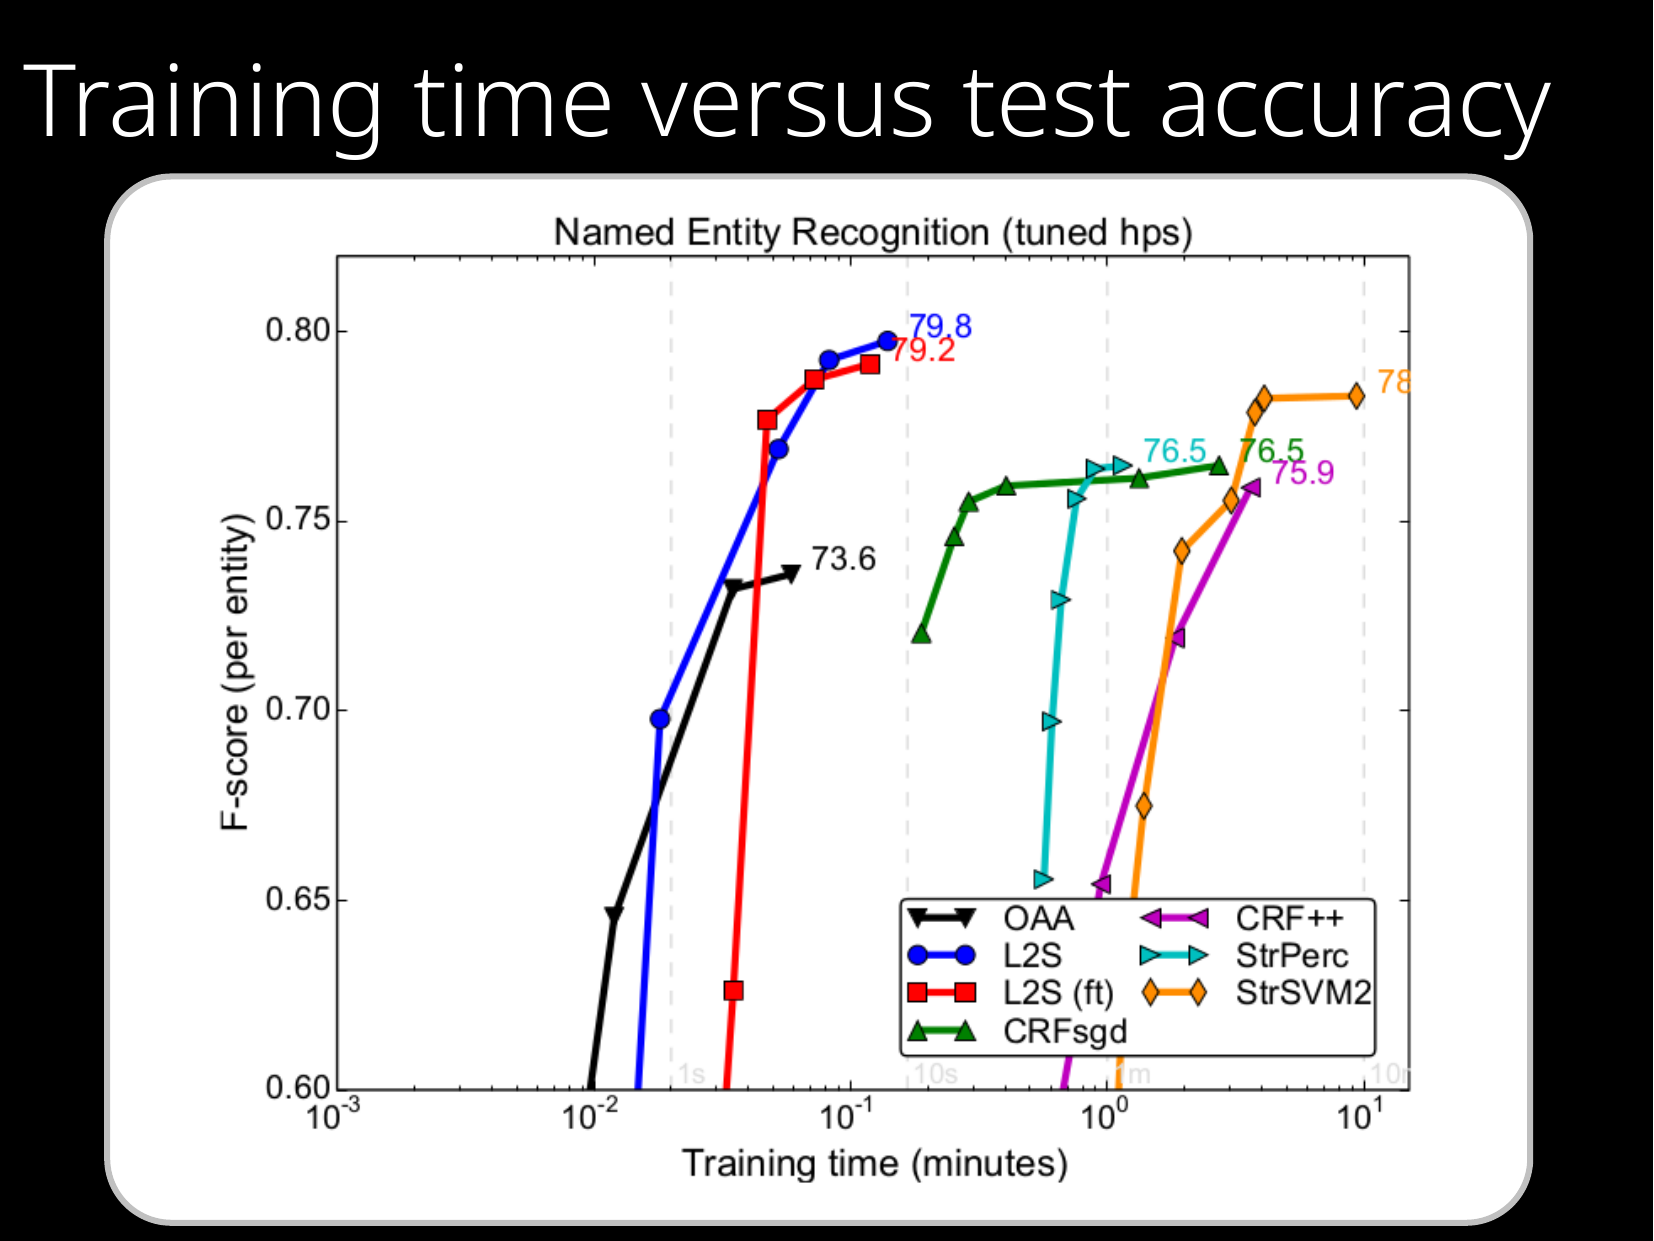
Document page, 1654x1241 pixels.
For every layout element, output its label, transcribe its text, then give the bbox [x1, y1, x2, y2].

title Training time versus test accuracy [23, 25, 1630, 171]
text_box [107, 176, 1531, 1223]
picture [194, 204, 1425, 1203]
